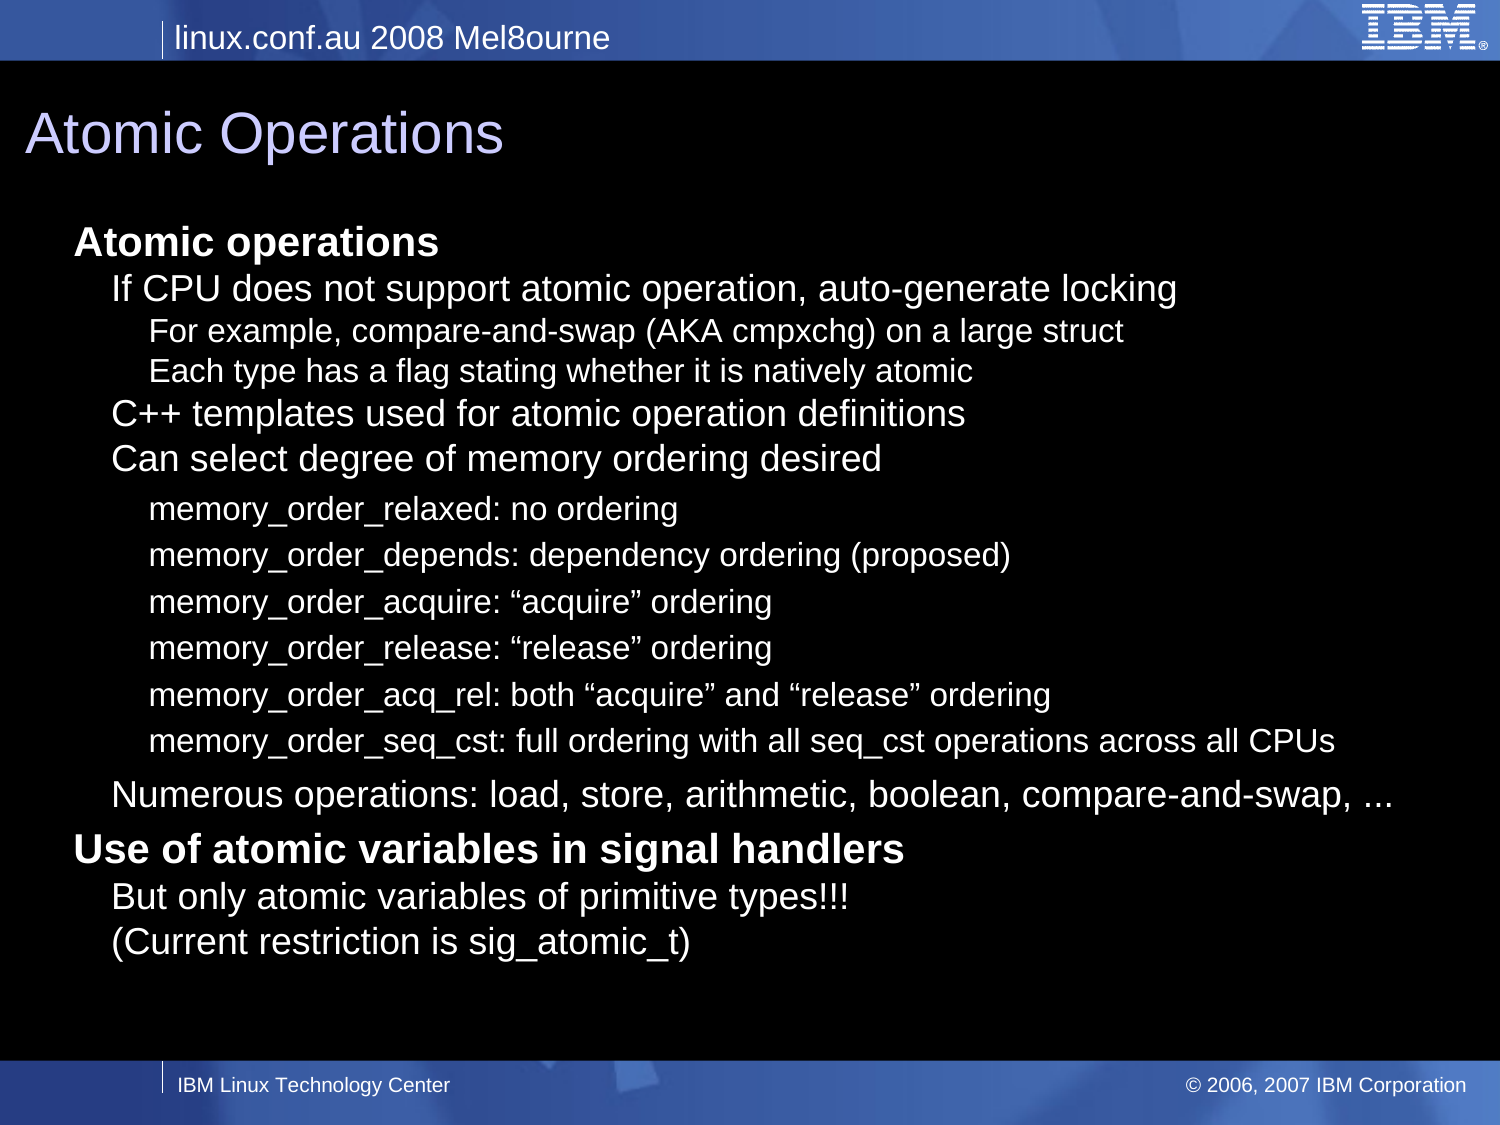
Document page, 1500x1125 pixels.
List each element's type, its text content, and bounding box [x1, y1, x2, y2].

list Atomic operations If CPU does not support atomic operation, auto-generate locking For example, compare-and-swap (AKA cmpxchg) on a large struct Each type has a flag stating whether it is natively atomic C++ templates used for atomic operation definitions Can select degree of memory ordering desired memory_order_relaxed: no ordering memory_order_depends: dependency ordering (proposed) memory_order_acquire: “acquire” ordering memory_order_release: “release” ordering memory_order_acq_rel: both “acquire” and “release” ordering memory_order_seq_cst: full ordering with all seq_cst operations across all CPUs Numerous operations: load, store, arithmetic, boolean, compare-and-swap, ... Use of atomic variables in signal handlers But only atomic variables of primitive types!!! (Current restriction is sig_atomic_t) [73, 218, 1438, 1046]
title Atomic Operations [25, 94, 1378, 177]
picture [0, 1061, 1500, 1125]
picture [0, 0, 1500, 60]
